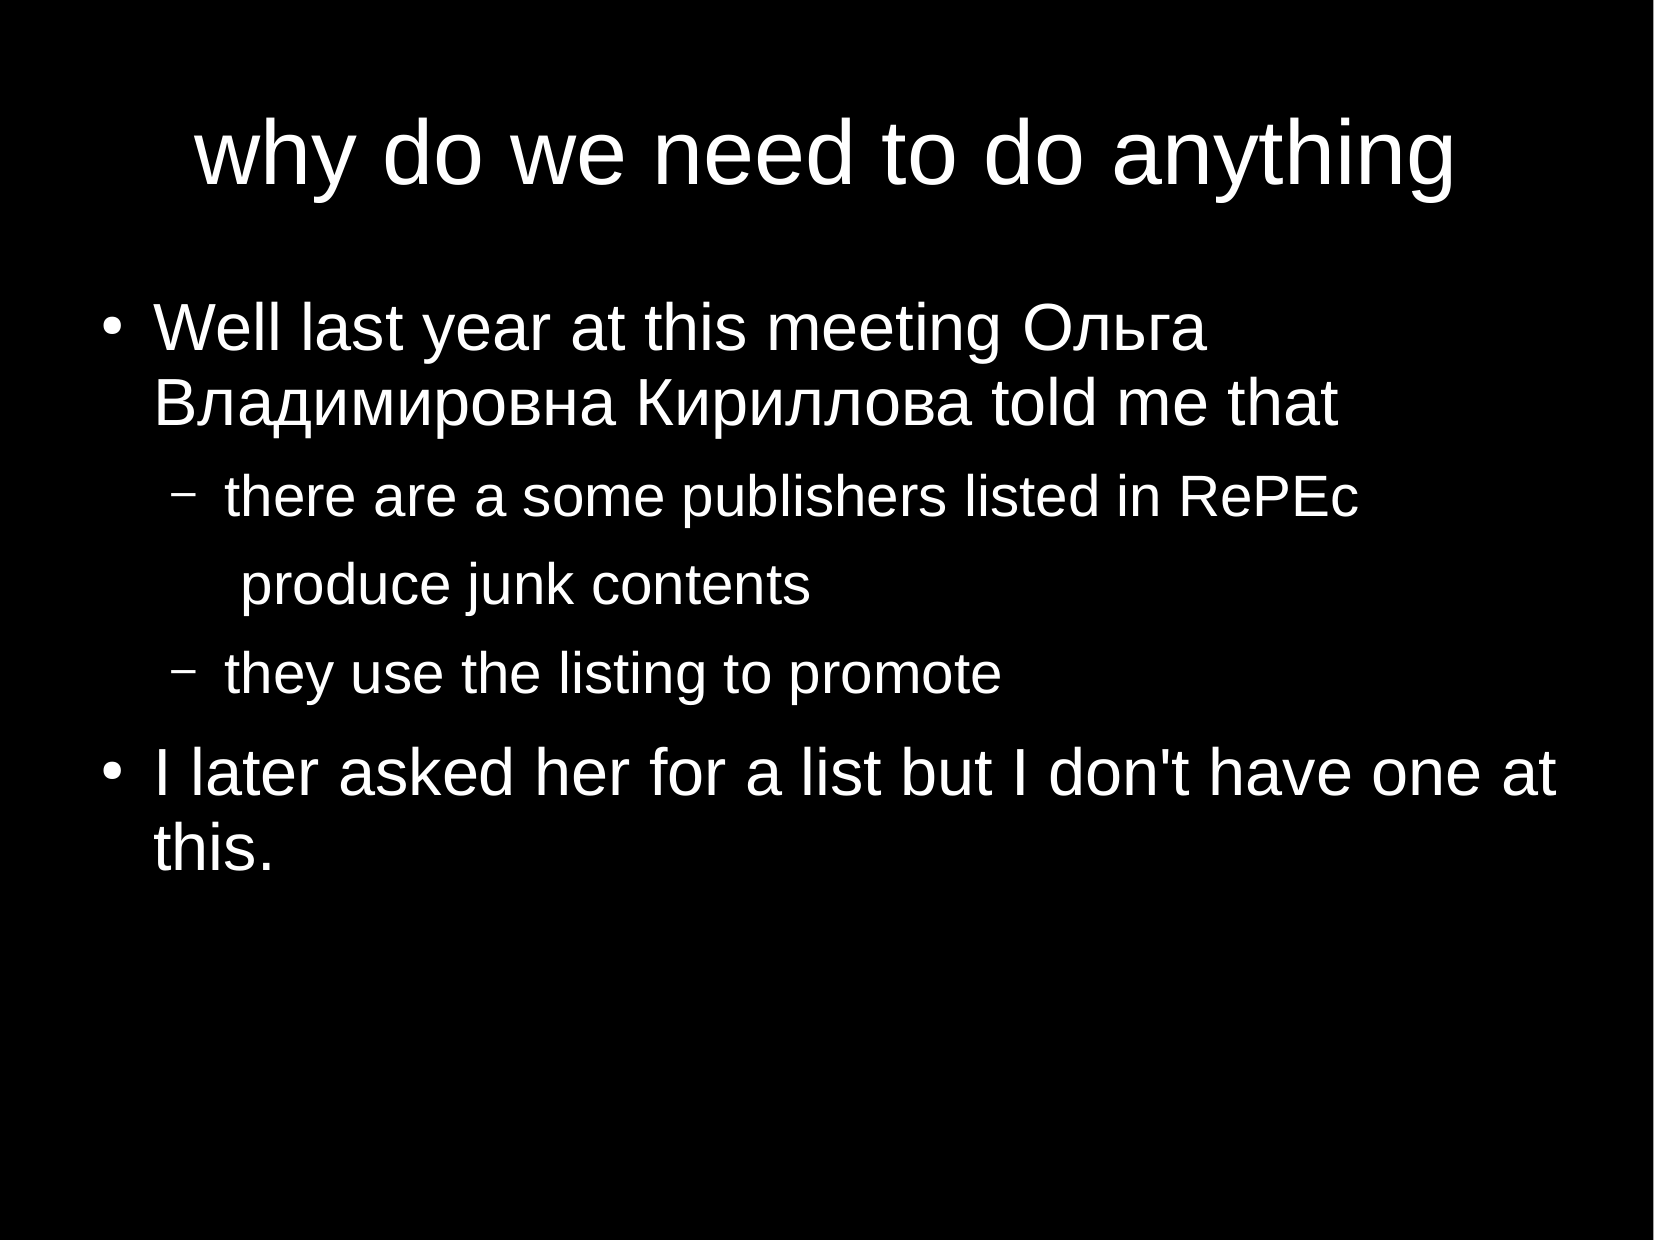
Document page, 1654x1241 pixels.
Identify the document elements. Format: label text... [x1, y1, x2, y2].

title why do we need to do anything [82, 49, 1571, 257]
list Well last year at this meeting Ольга Владимировна Кириллова told me that there are a some publishers listed in RePEc produce junk contents they use the listing to promote I later asked her for a list but I don't have one at this. [82, 290, 1571, 1010]
